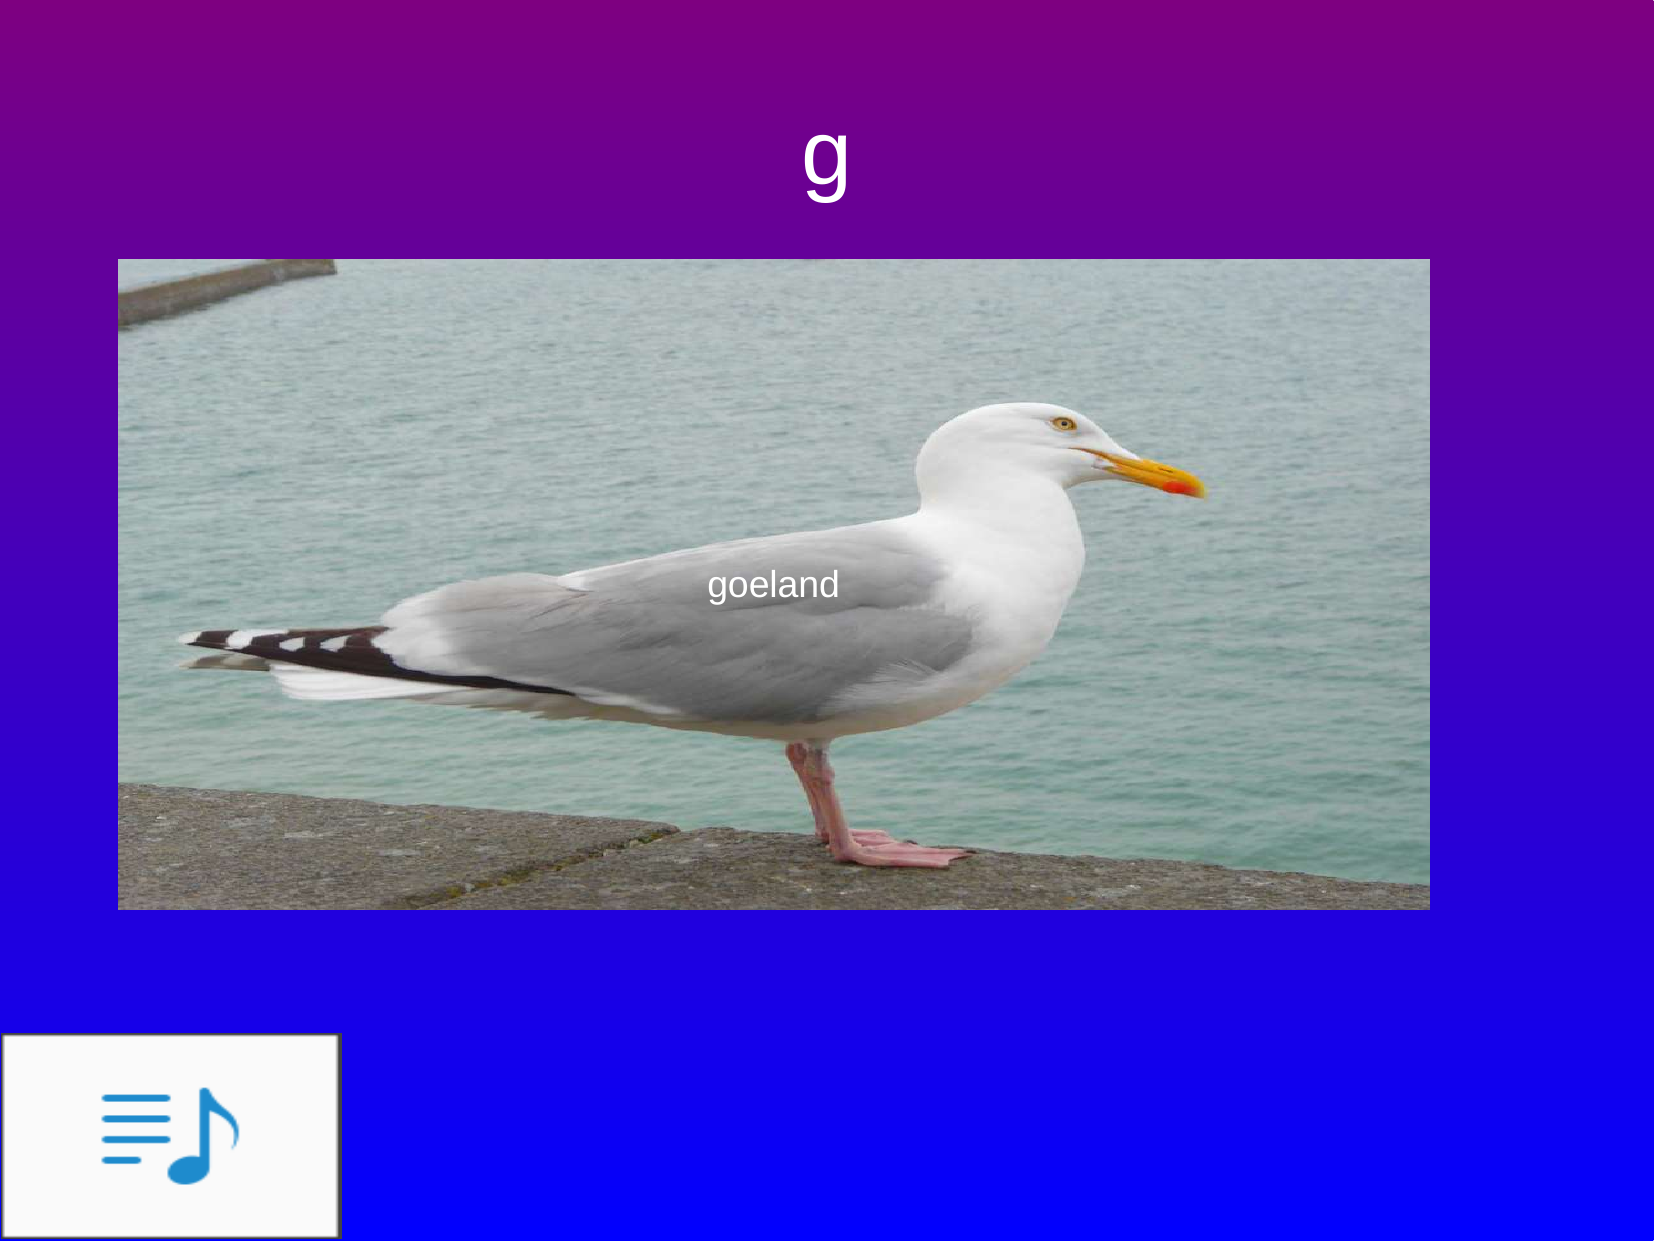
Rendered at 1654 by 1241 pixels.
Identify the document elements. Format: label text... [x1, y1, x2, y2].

text_box [0, 1032, 343, 1241]
picture [118, 259, 1430, 910]
title g [82, 49, 1571, 257]
